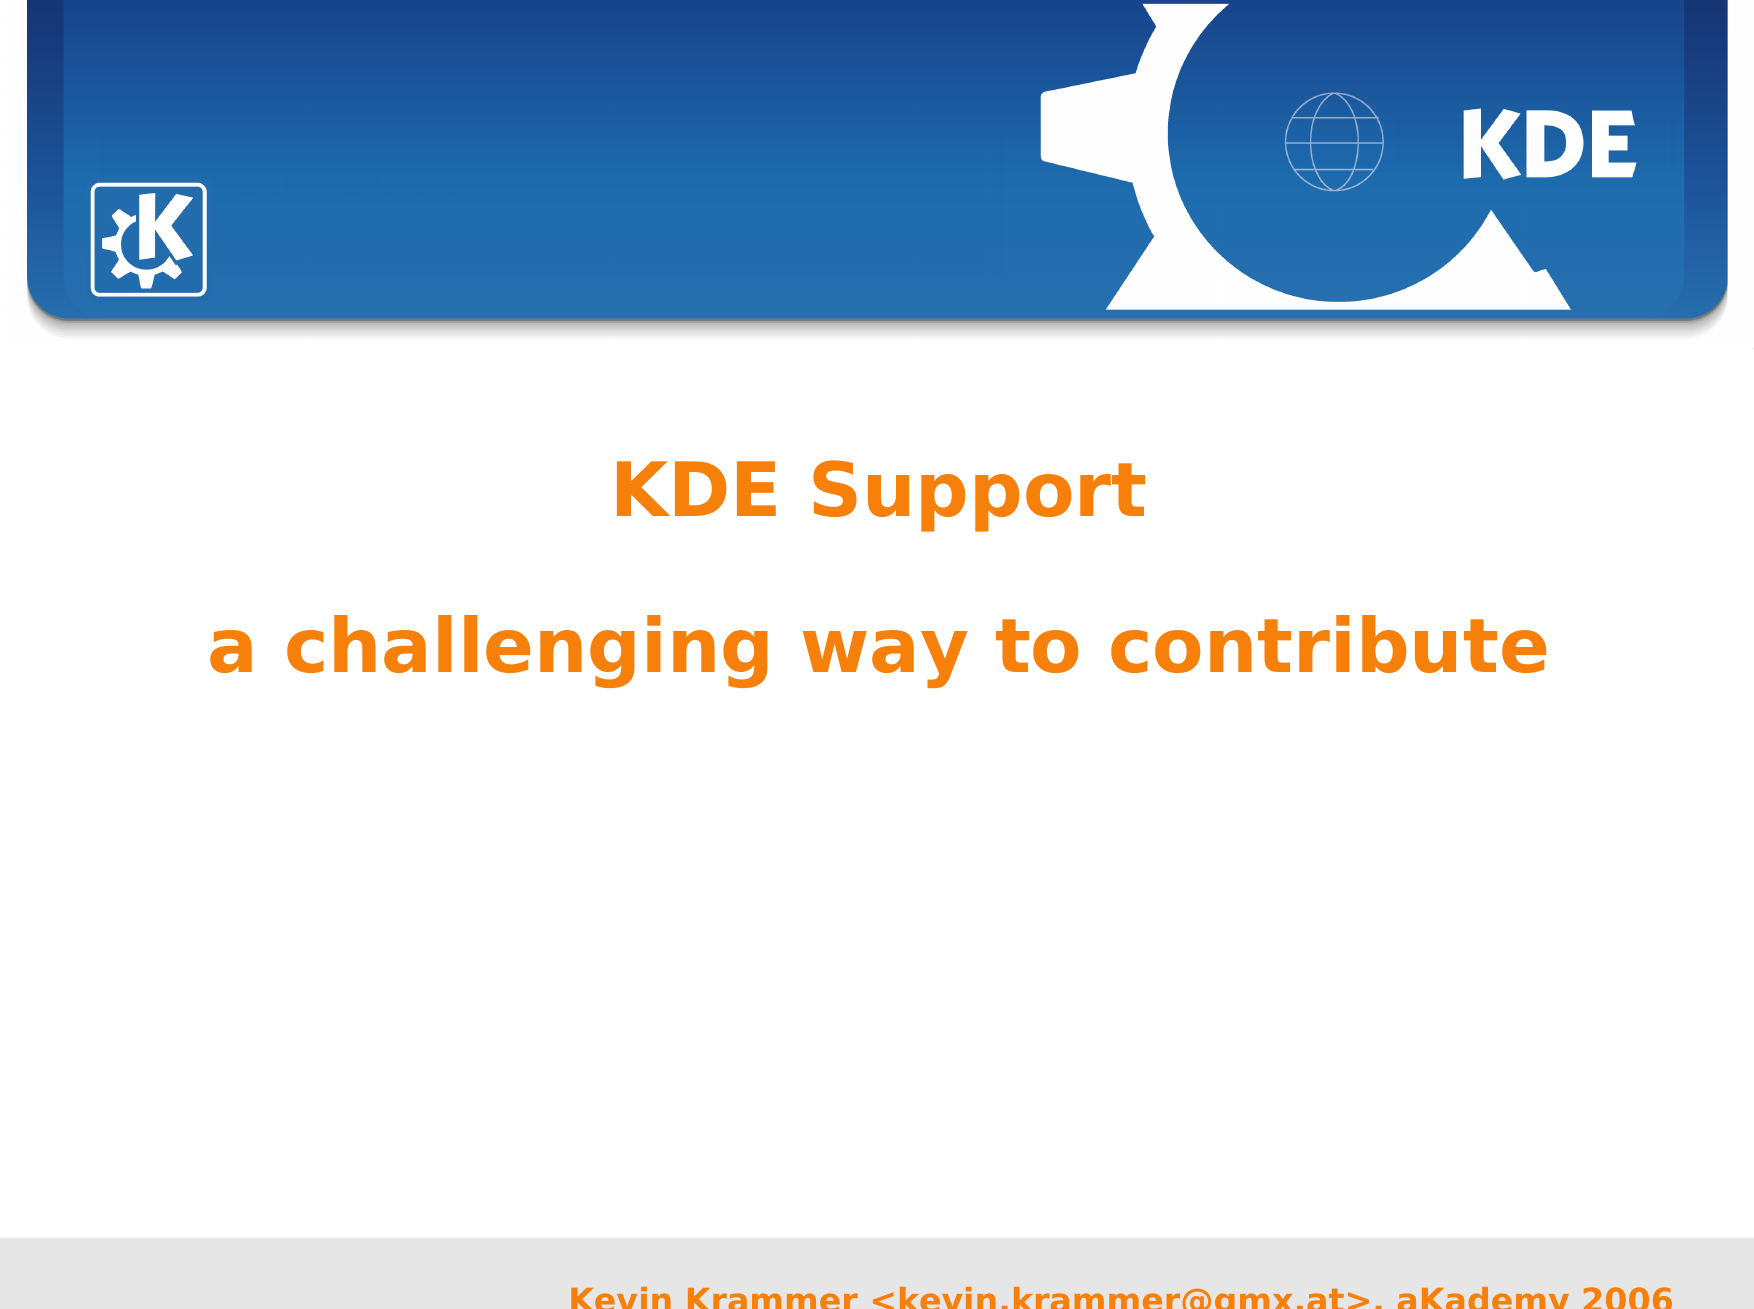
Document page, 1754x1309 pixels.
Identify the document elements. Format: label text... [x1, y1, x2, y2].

picture [0, 0, 1754, 349]
text_box [112, 562, 1651, 1102]
text_box KDE Support a challenging way to contribute [122, 395, 1606, 562]
